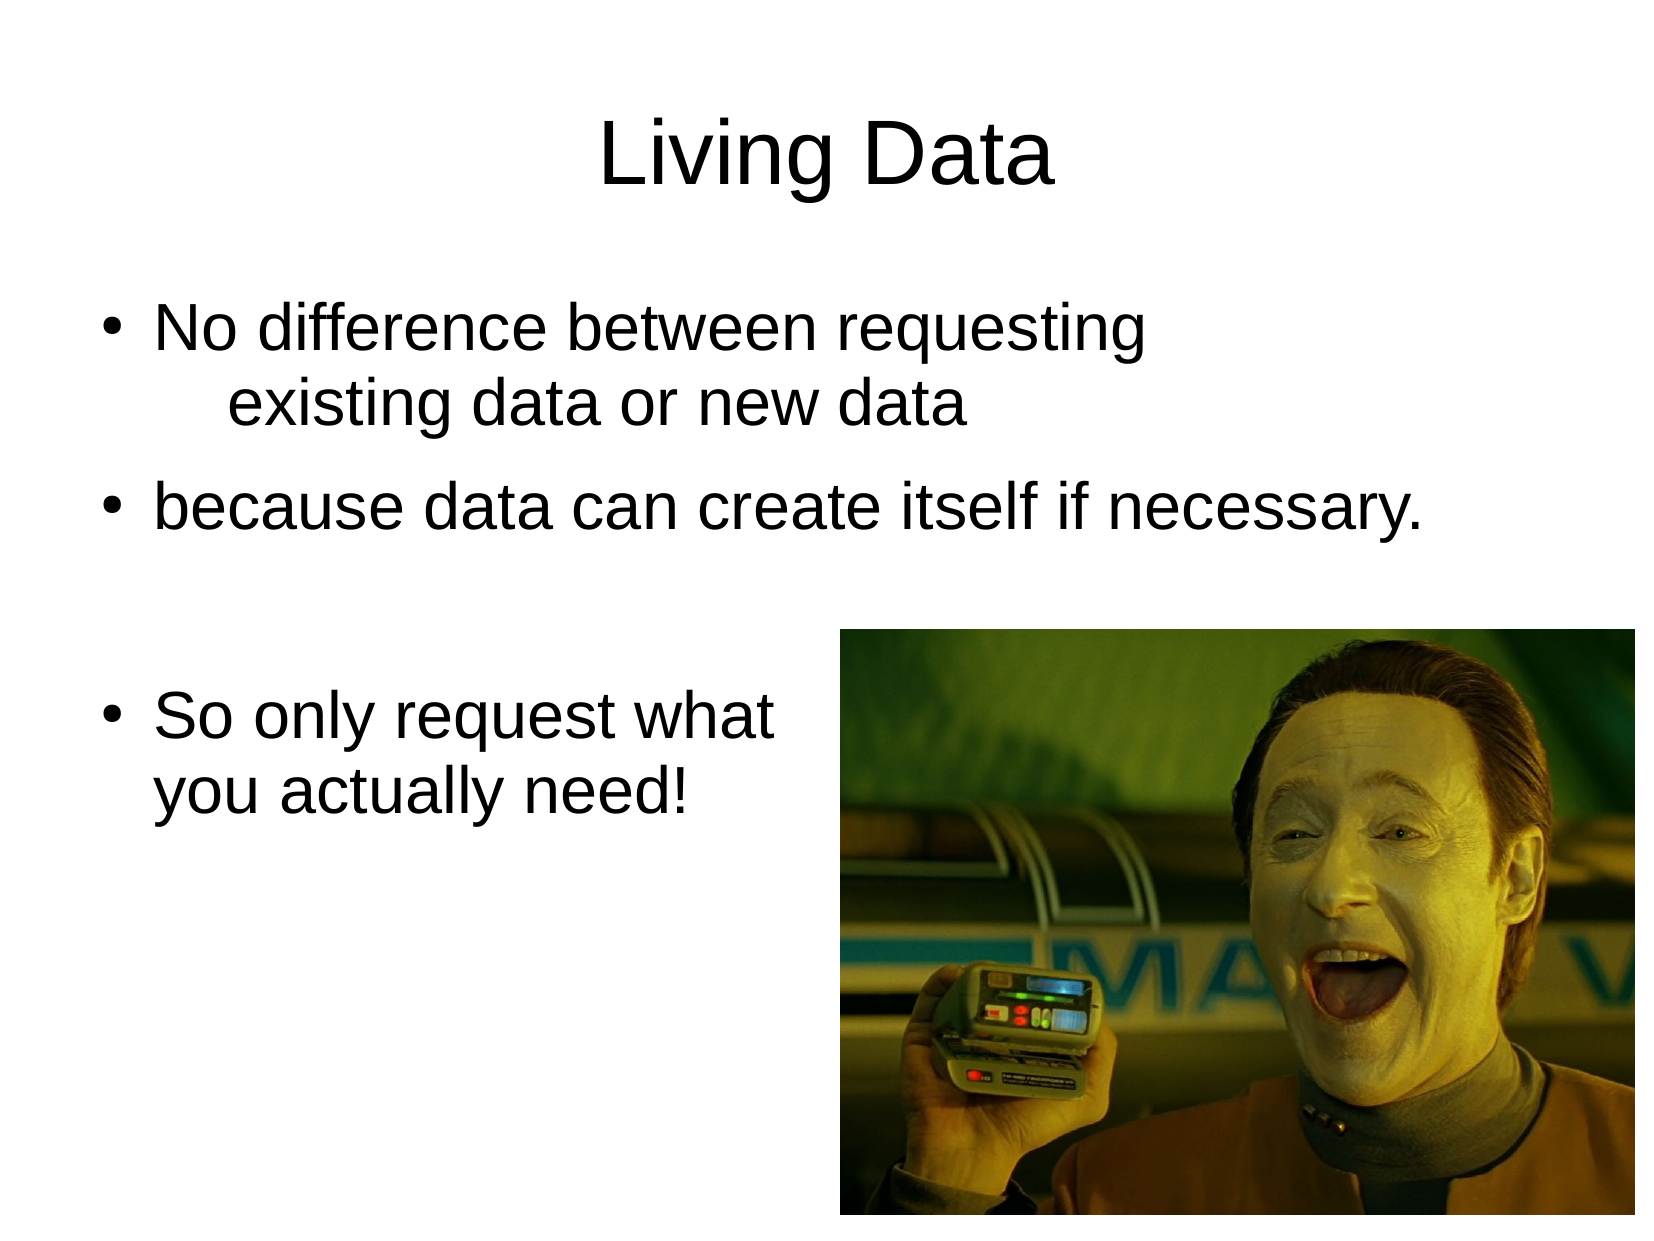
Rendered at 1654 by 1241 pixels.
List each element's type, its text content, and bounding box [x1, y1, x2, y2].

picture [840, 629, 1635, 1216]
list No difference between requesting existing data or new data because data can create itself if necessary. So only request what you actually need! [82, 290, 1571, 1010]
title Living Data [82, 49, 1571, 257]
